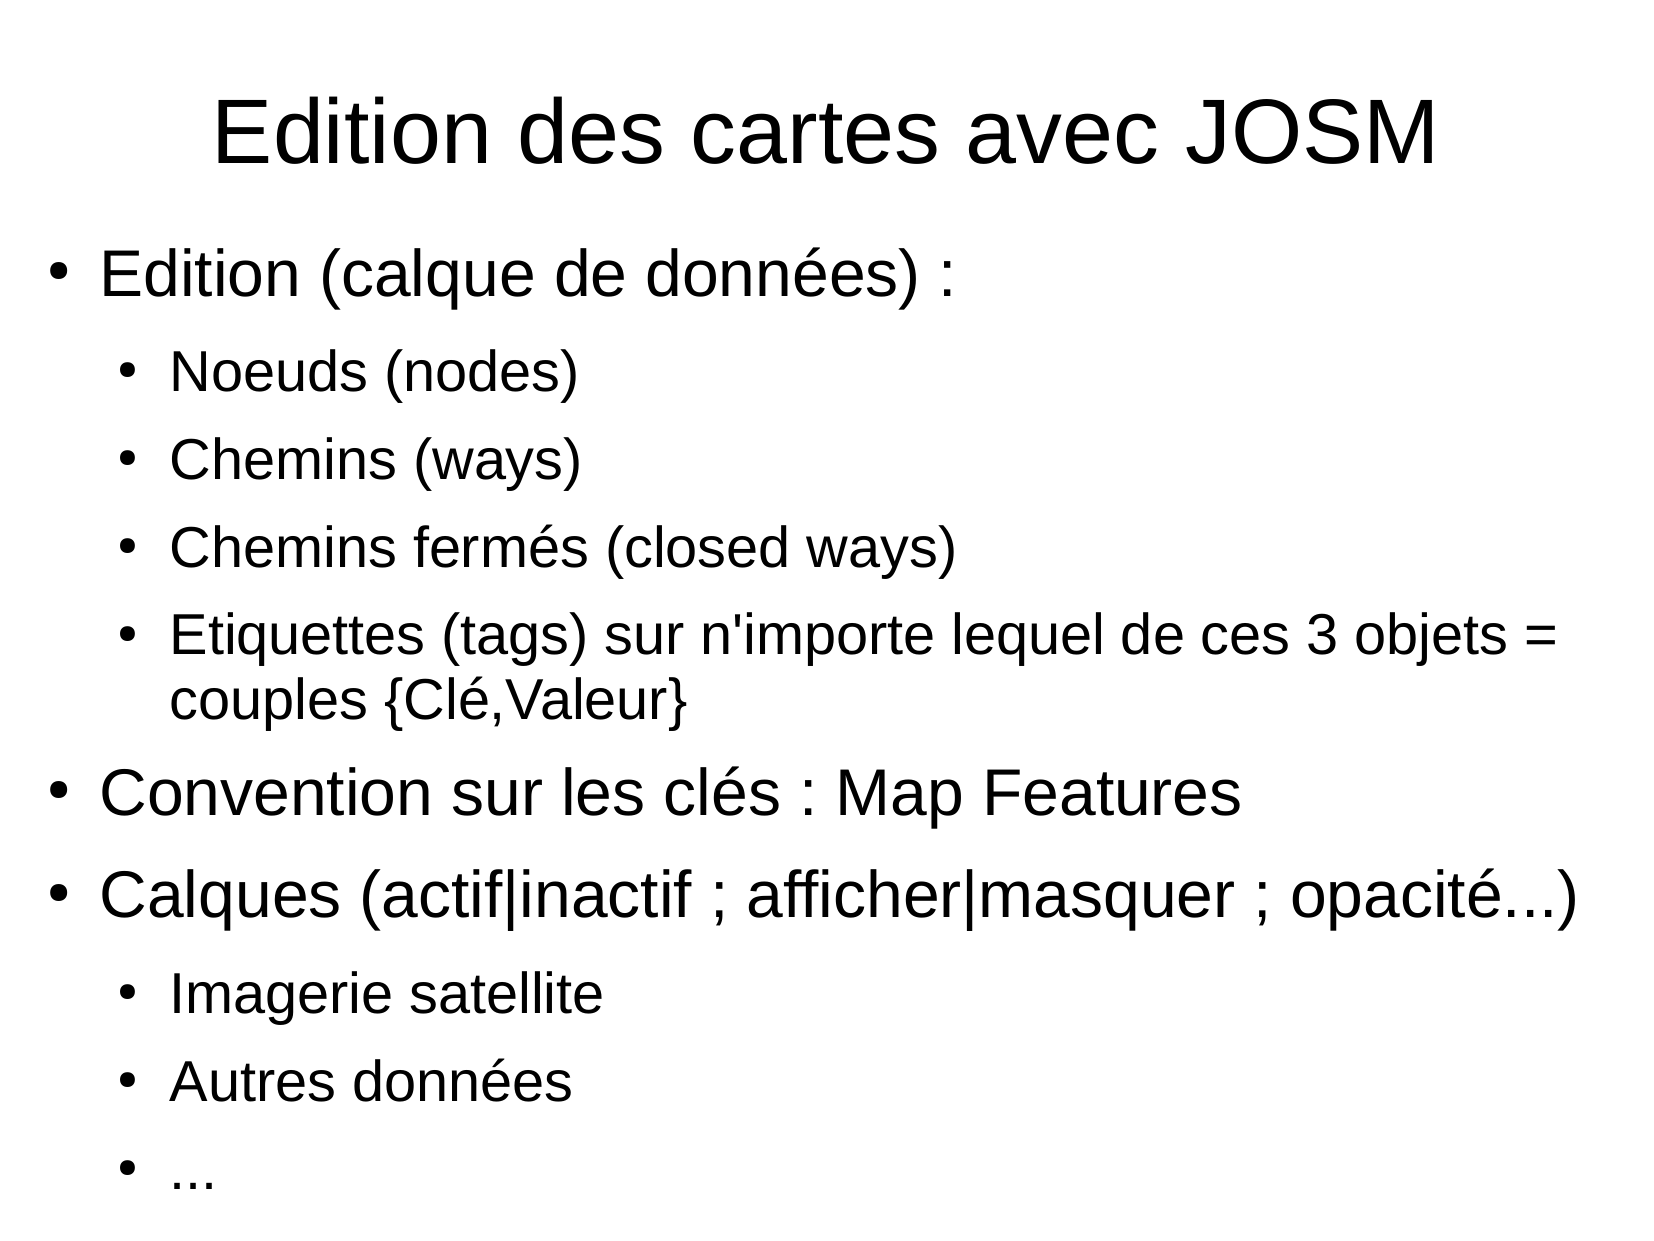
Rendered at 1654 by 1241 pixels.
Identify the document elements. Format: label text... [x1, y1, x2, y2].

title Edition des cartes avec JOSM [82, 56, 1571, 207]
list Edition (calque de données) : Noeuds (nodes) Chemins (ways) Chemins fermés (closed ways) Etiquettes (tags) sur n'importe lequel de ces 3 objets = couples {Clé,Valeur} Convention sur les clés : Map Features Calques (actif|inactif ; afficher|masquer ; opacité...) Imagerie satellite Autres données ... [29, 236, 1625, 1211]
